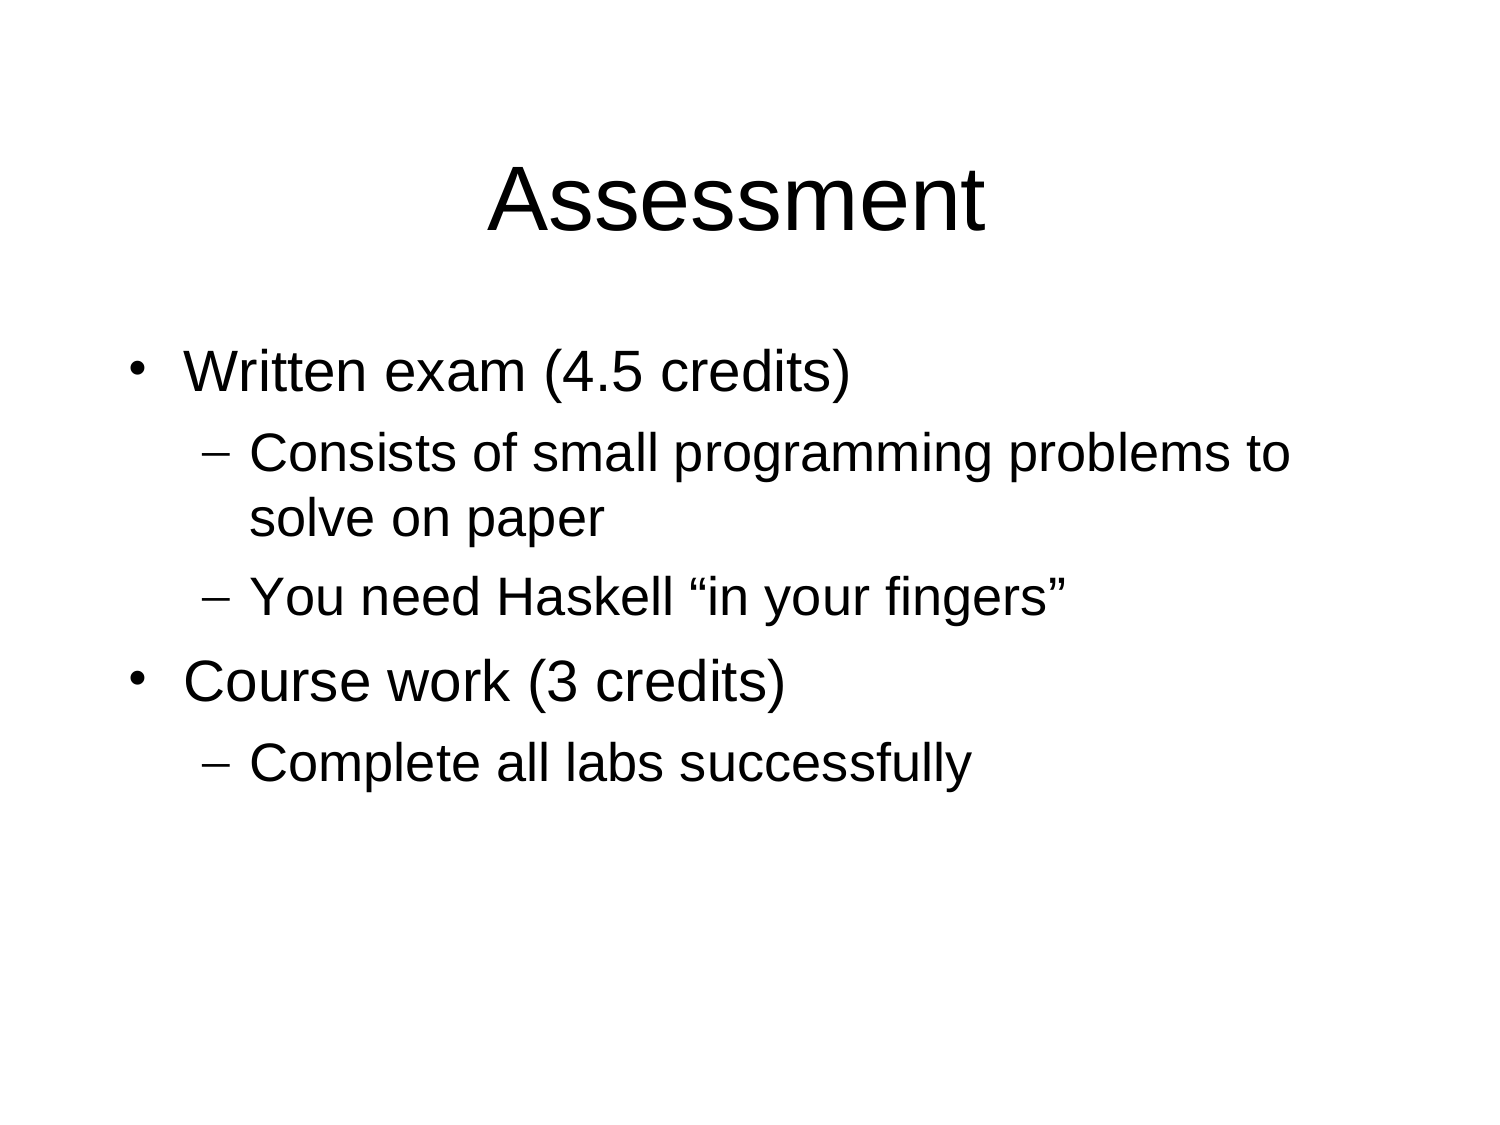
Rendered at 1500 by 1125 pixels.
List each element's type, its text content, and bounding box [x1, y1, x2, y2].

list Written exam (4.5 credits) Consists of small programming problems to solve on paper You need Haskell “in your fingers” Course work (3 credits) Complete all labs successfully [112, 324, 1388, 978]
title Assessment [112, 99, 1388, 288]
